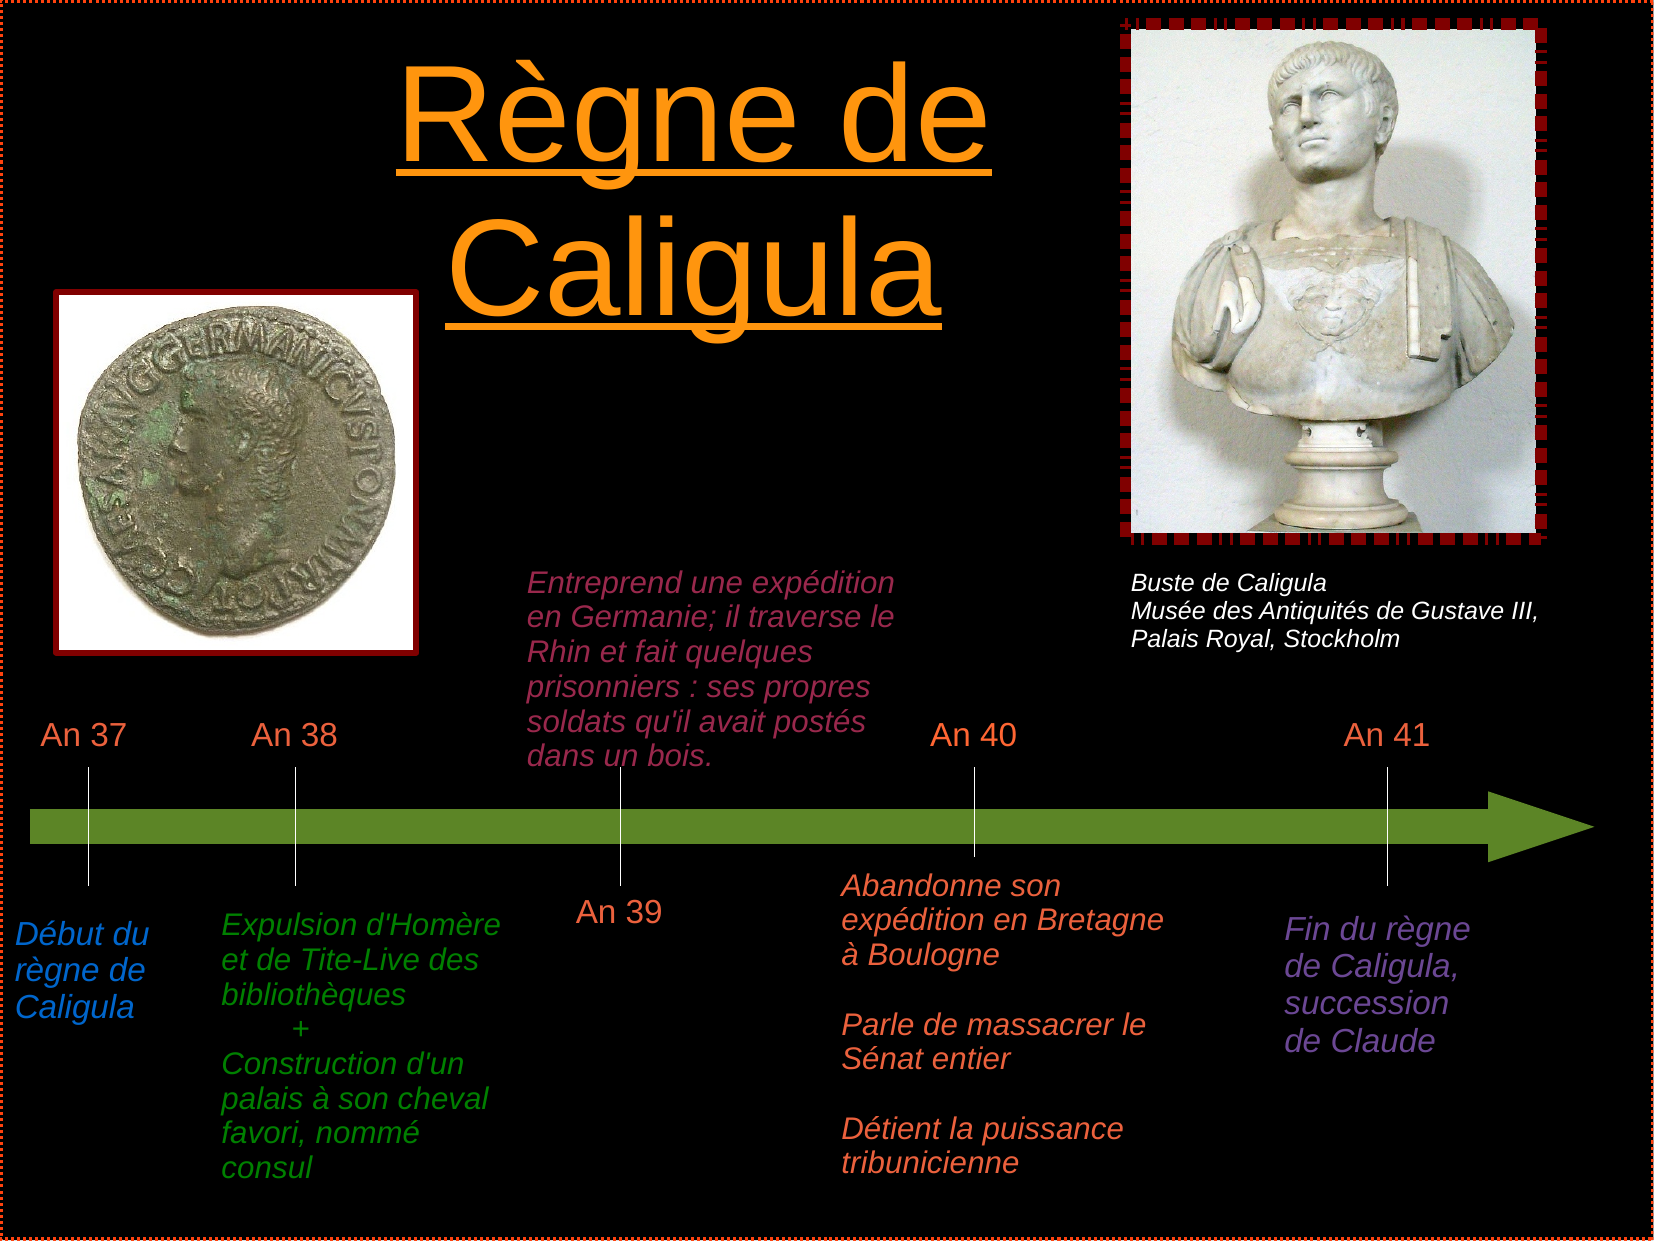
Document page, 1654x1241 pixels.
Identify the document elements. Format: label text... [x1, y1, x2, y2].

text_box Expulsion d'Homère et de Tite-Live des bibliothèques + Construction d'un palais à son cheval favori, nommé consul [206, 900, 532, 1241]
text_box Début du règne de Caligula [0, 907, 206, 1152]
text_box An 37 [25, 708, 233, 761]
text_box An 41 [1328, 708, 1506, 761]
text_box An 39 [561, 885, 739, 1070]
picture [59, 295, 414, 650]
text_box [0, 0, 1654, 1241]
text_box An 38 [236, 708, 473, 761]
text_box Abandonne son expédition en Bretagne à Boulogne Parle de massacrer le Sénat entier Détient la puissance tribunicienne [826, 860, 1182, 1188]
text_box An 40 [915, 708, 1211, 761]
text_box [0, 1152, 206, 1241]
text_box Buste de Caligula Musée des Antiquités de Gustave III, Palais Royal, Stockholm [1116, 561, 1589, 702]
text_box Règne de Caligula [118, 29, 1131, 352]
text_box Fin du règne de Caligula, succession de Claude [1269, 903, 1506, 1067]
text_box Entreprend une expédition en Germanie; il traverse le Rhin et fait quelques prisonniers : ses propres soldats qu'il avait postés dans un bois. [512, 557, 916, 781]
picture [1131, 29, 1536, 533]
